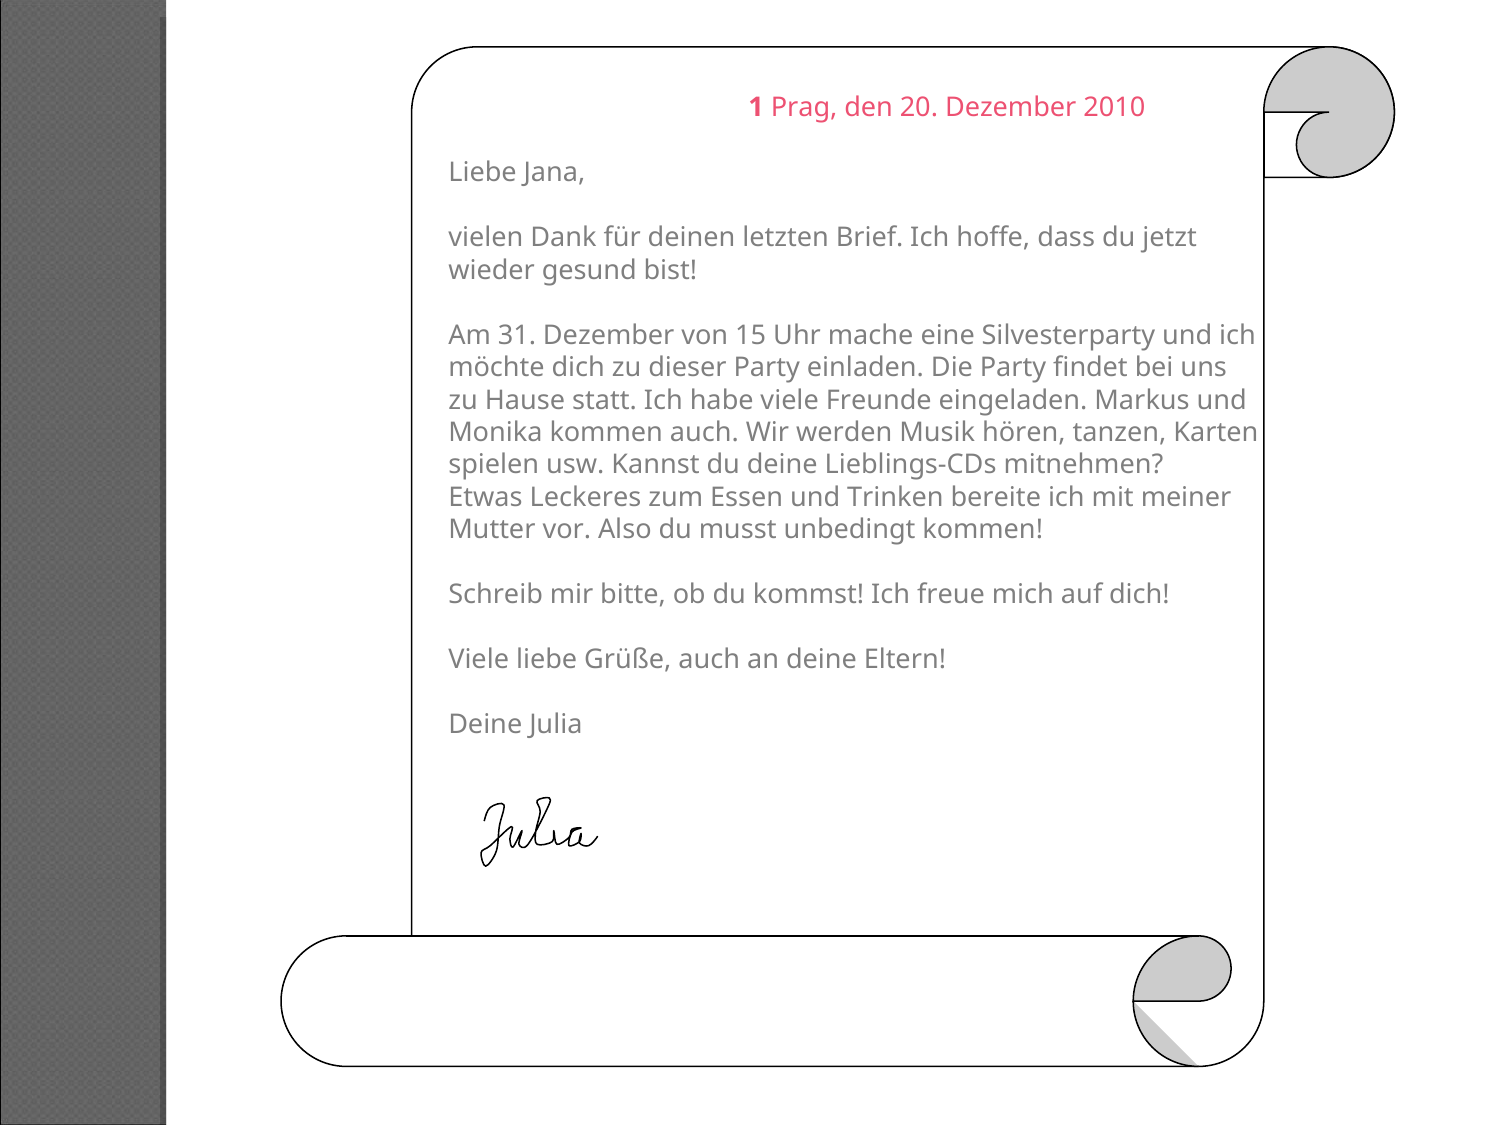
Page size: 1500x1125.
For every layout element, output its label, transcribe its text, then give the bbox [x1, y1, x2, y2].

text_box [281, 46, 1395, 1067]
picture [0, 0, 166, 1125]
text_box 1 Prag, den 20. Dezember 2010 Liebe Jana, vielen Dank für deinen letzten Brief. Ich hoffe, dass du jetzt wieder gesund bist! Am 31. Dezember von 15 Uhr mache eine Silvesterparty und ich möchte dich zu dieser Party einladen. Die Party findet bei uns zu Hause statt. Ich habe viele Freunde eingeladen. Markus und Monika kommen auch. Wir werden Musik hören, tanzen, Karten spielen usw. Kannst du deine Lieblings-CDs mitnehmen? Etwas Leckeres zum Essen und Trinken bereite ich mit meiner Mutter vor. Also du musst unbedingt kommen! Schreib mir bitte, ob du kommst! Ich freue mich auf dich! Viele liebe Grüße, auch an deine Eltern! Deine Julia [433, 81, 1278, 915]
